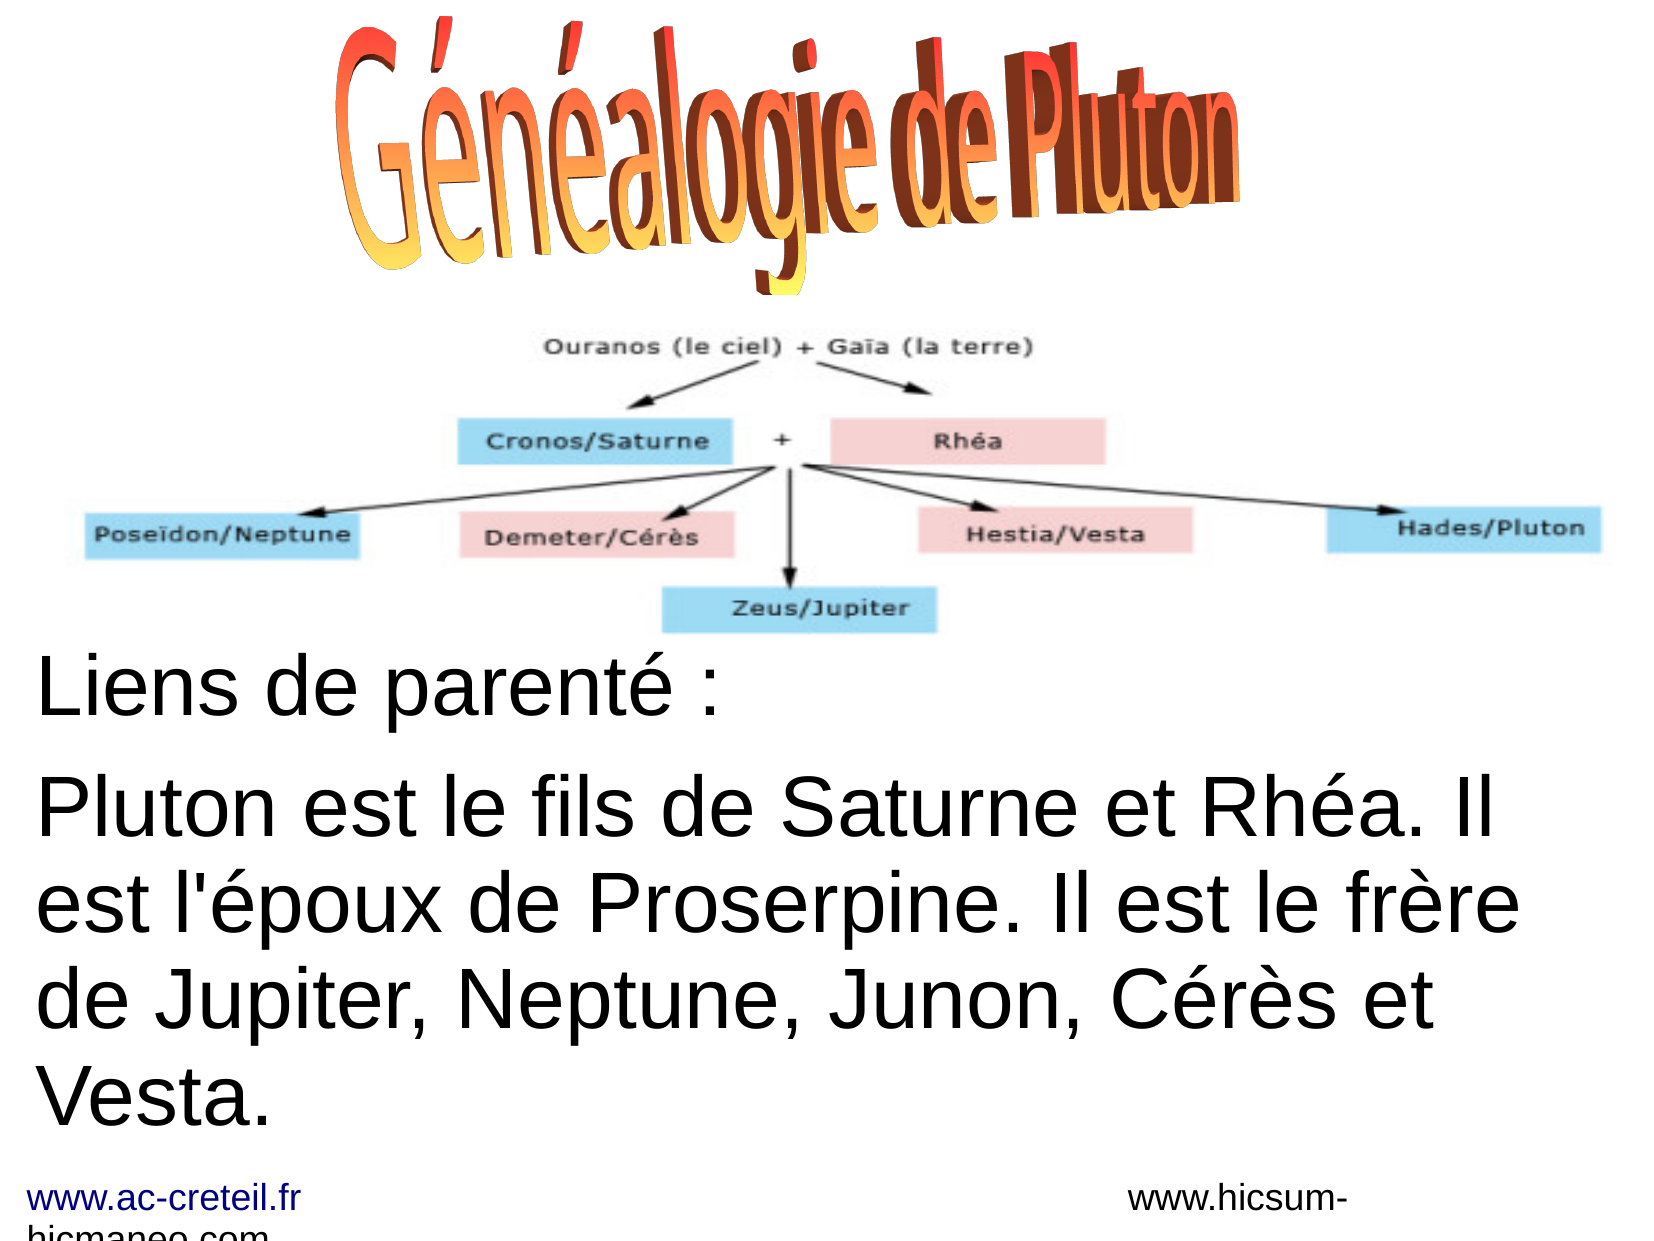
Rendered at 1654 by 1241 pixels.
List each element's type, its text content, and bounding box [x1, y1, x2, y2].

text_box www.ac-creteil.fr www.hicsum-hicmaneo.com [11, 1169, 1607, 1227]
list Liens de parenté : Pluton est le fils de Saturne et Rhéa. Il est l'époux de Proserpine. Il est le frère de Jupiter, Neptune, Junon, Cérès et Vesta. [35, 650, 1607, 1146]
picture [0, 295, 1654, 650]
